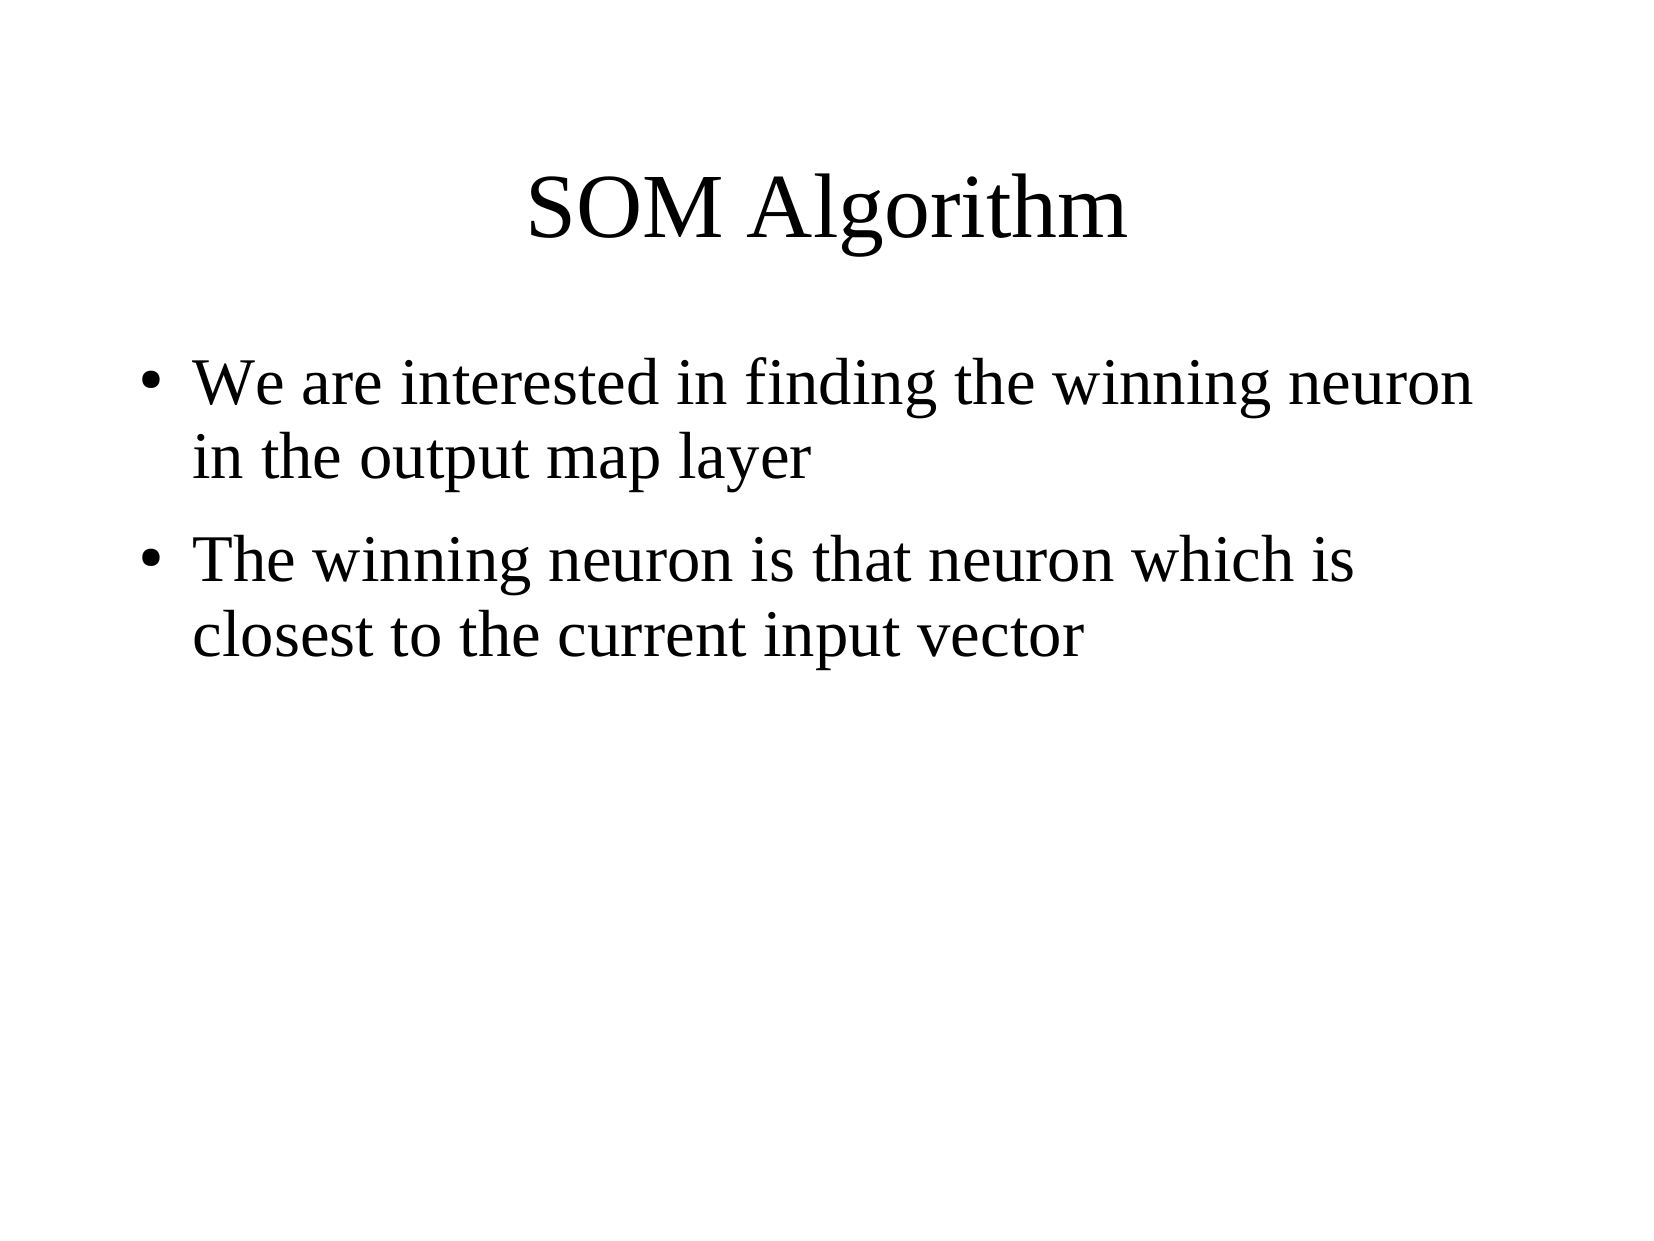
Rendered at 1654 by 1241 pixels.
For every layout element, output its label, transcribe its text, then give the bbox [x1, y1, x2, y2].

title SOM Algorithm [121, 102, 1534, 311]
list We are interested in finding the winning neuron in the output map layer The winning neuron is that neuron which is closest to the current input vector [121, 344, 1534, 1127]
